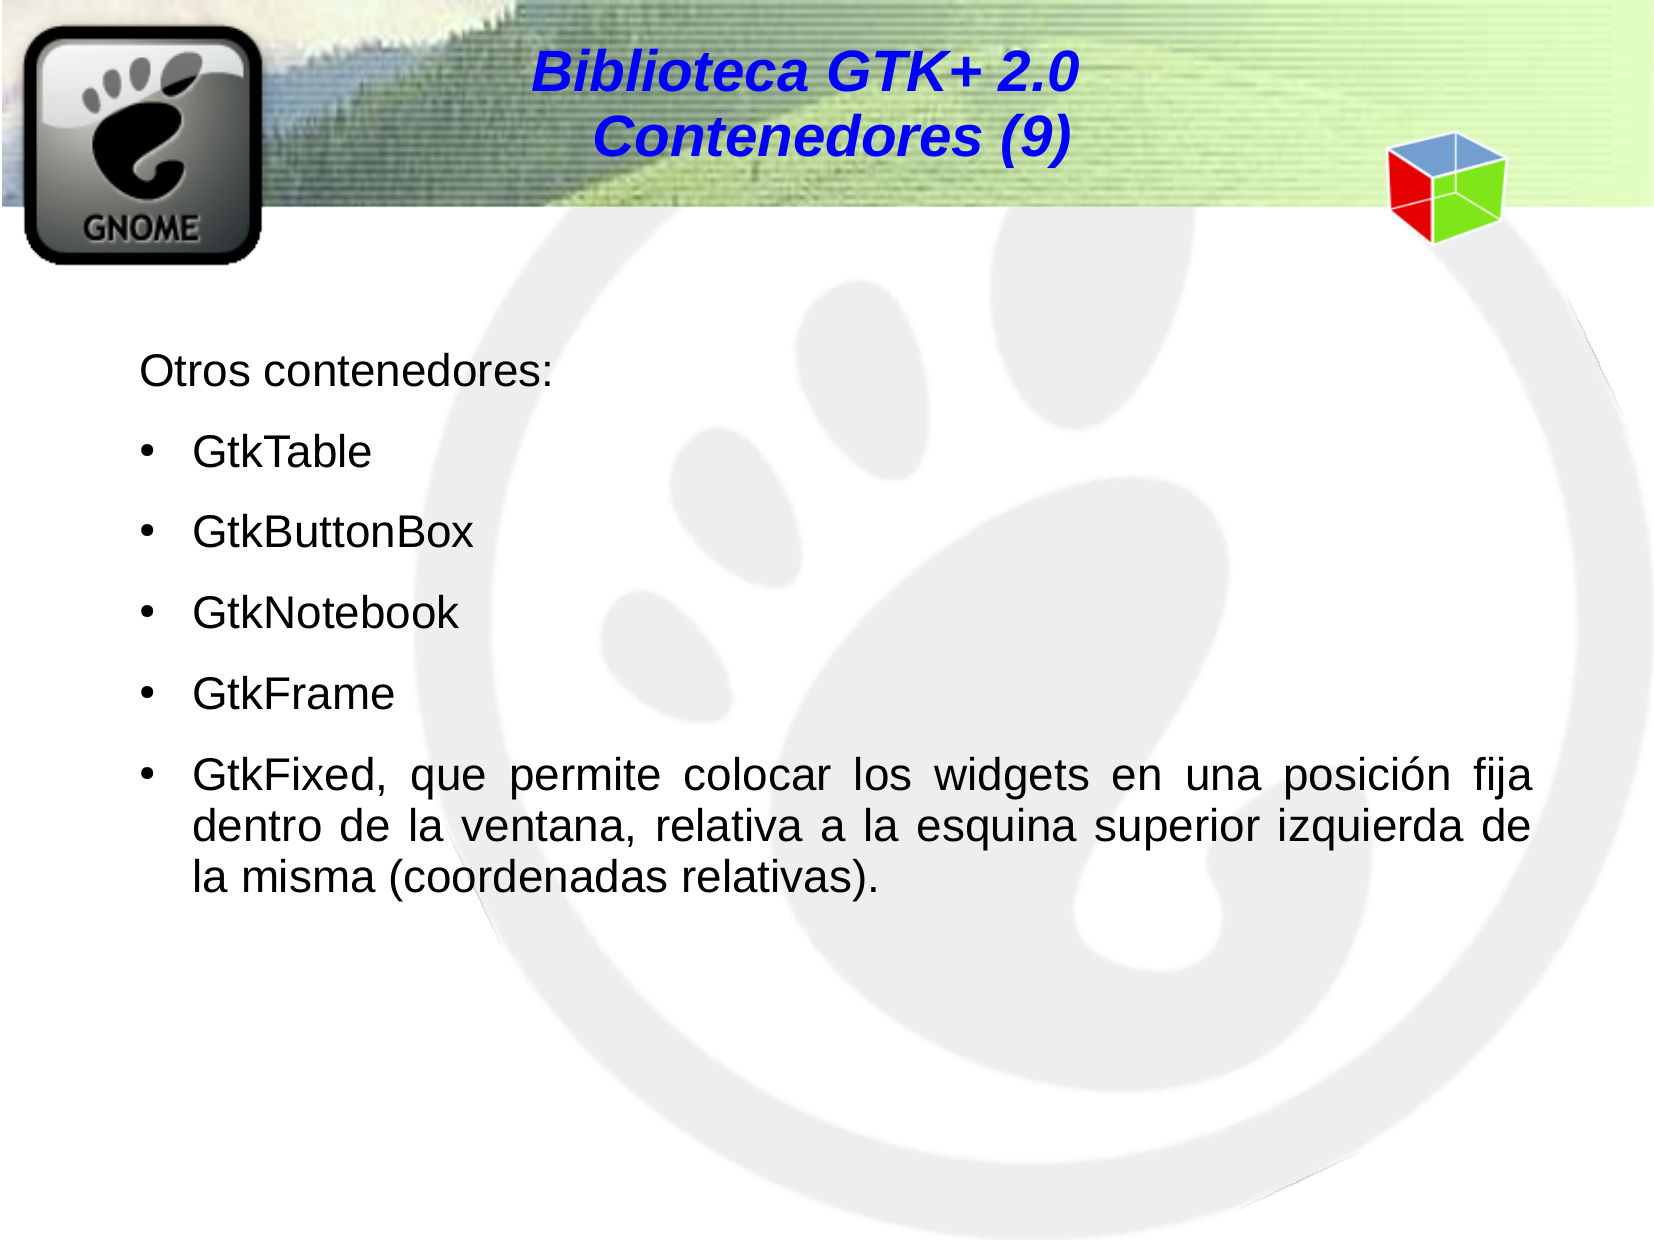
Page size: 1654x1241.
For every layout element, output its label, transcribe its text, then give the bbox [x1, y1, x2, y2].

list Otros contenedores: GtkTable GtkButtonBox GtkNotebook GtkFrame GtkFixed, que permite colocar los widgets en una posición fija dentro de la ventana, relativa a la esquina superior izquierda de la misma (coordenadas relativas). [121, 344, 1534, 1127]
title Biblioteca GTK+ 2.0 Contenedores (9) [236, 0, 1359, 208]
picture [2, 0, 1654, 1240]
